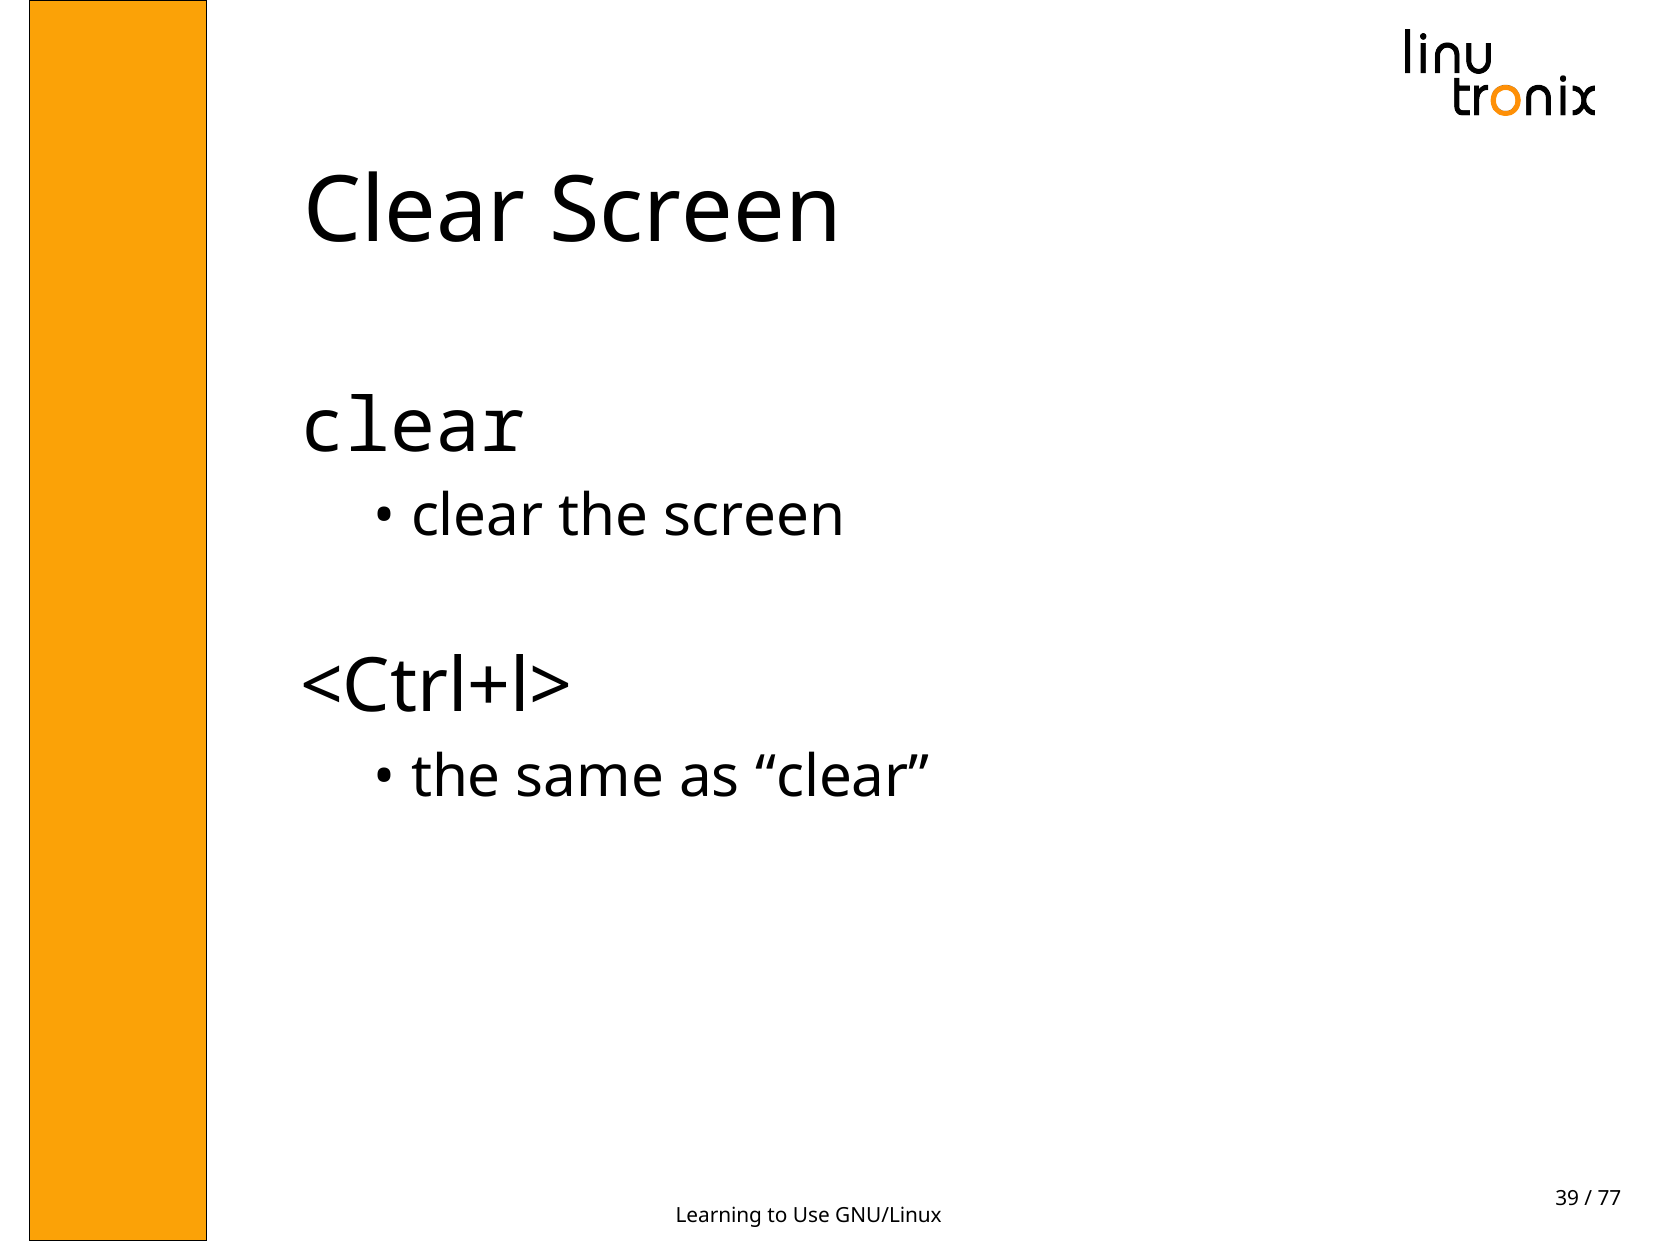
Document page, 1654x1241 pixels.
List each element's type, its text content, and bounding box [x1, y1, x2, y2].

text_box clear • clear the screen <Ctrl+l> • the same as “clear” [300, 370, 1351, 749]
picture [1405, 29, 1595, 116]
text_box Clear Screen [303, 143, 889, 263]
